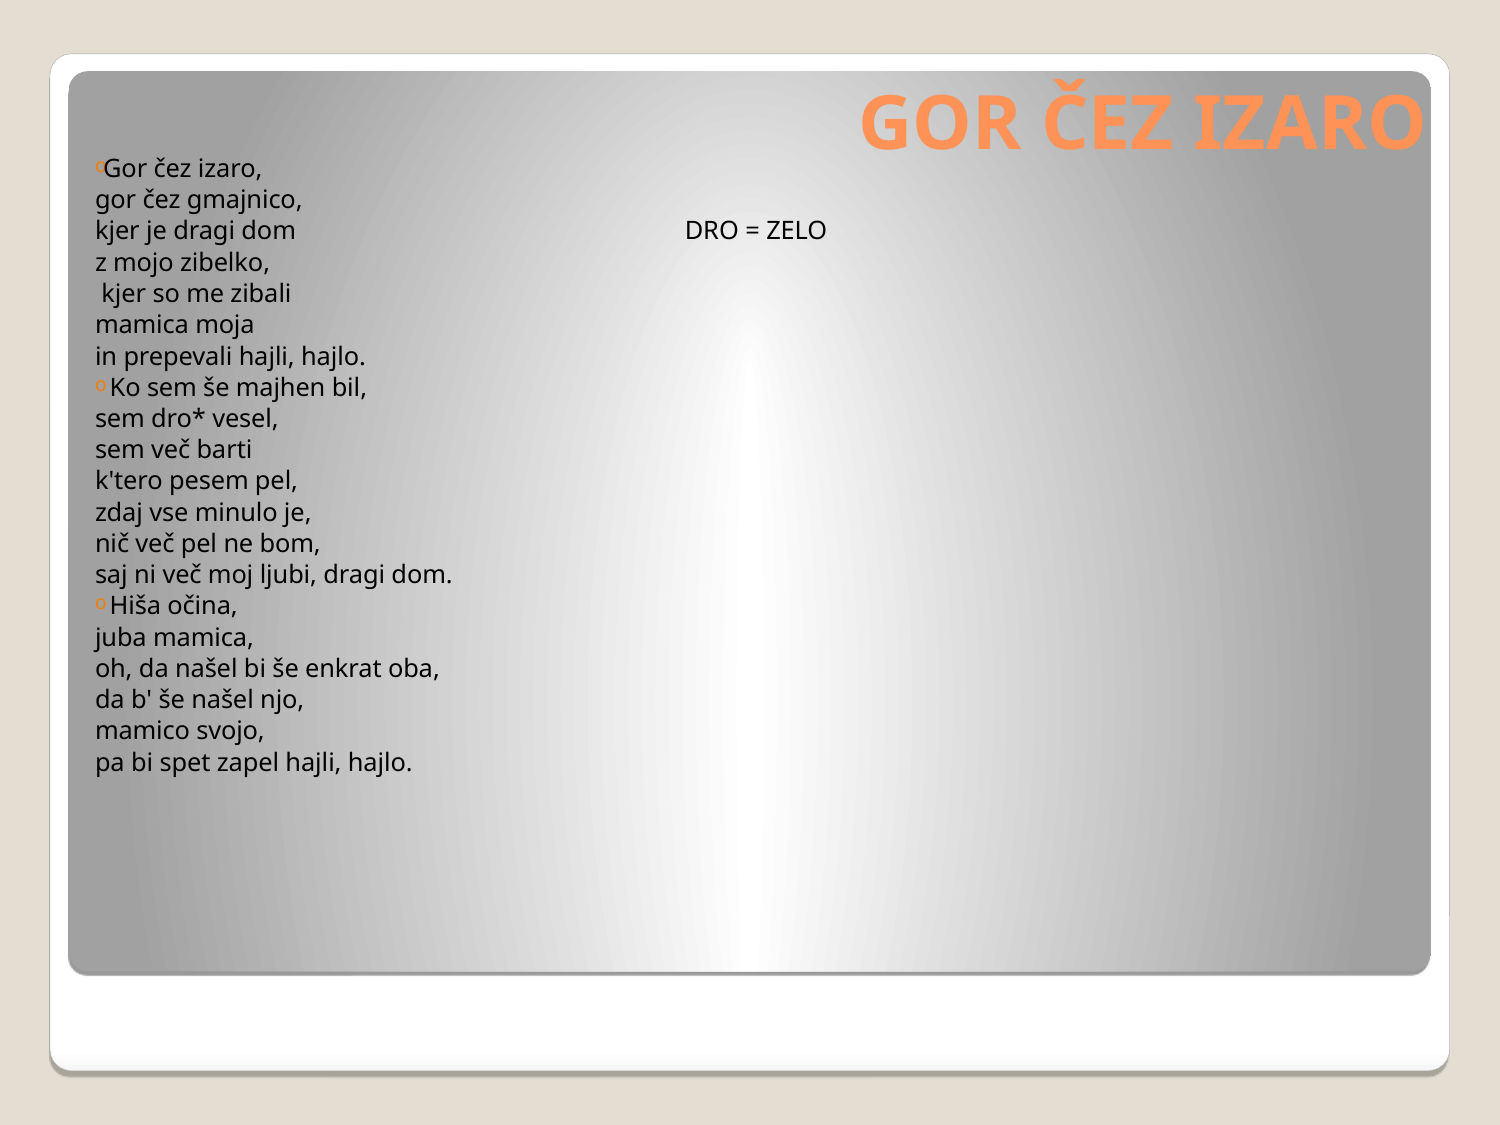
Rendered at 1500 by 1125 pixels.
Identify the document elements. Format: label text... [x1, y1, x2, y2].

title GOR ČEZ IZARO [100, 0, 1443, 173]
list Gor čez izaro, gor čez gmajnico, kjer je dragi dom DRO = ZELO z mojo zibelko, kjer so me zibali mamica moja in prepevali hajli, hajlo. Ko sem še majhen bil, sem dro* vesel, sem več barti k'tero pesem pel, zdaj vse minulo je, nič več pel ne bom, saj ni več moj ljubi, dragi dom. Hiša očina, juba mamica, oh, da našel bi še enkrat oba, da b' še našel njo, mamico svojo, pa bi spet zapel hajli, hajlo. [64, 137, 1408, 825]
